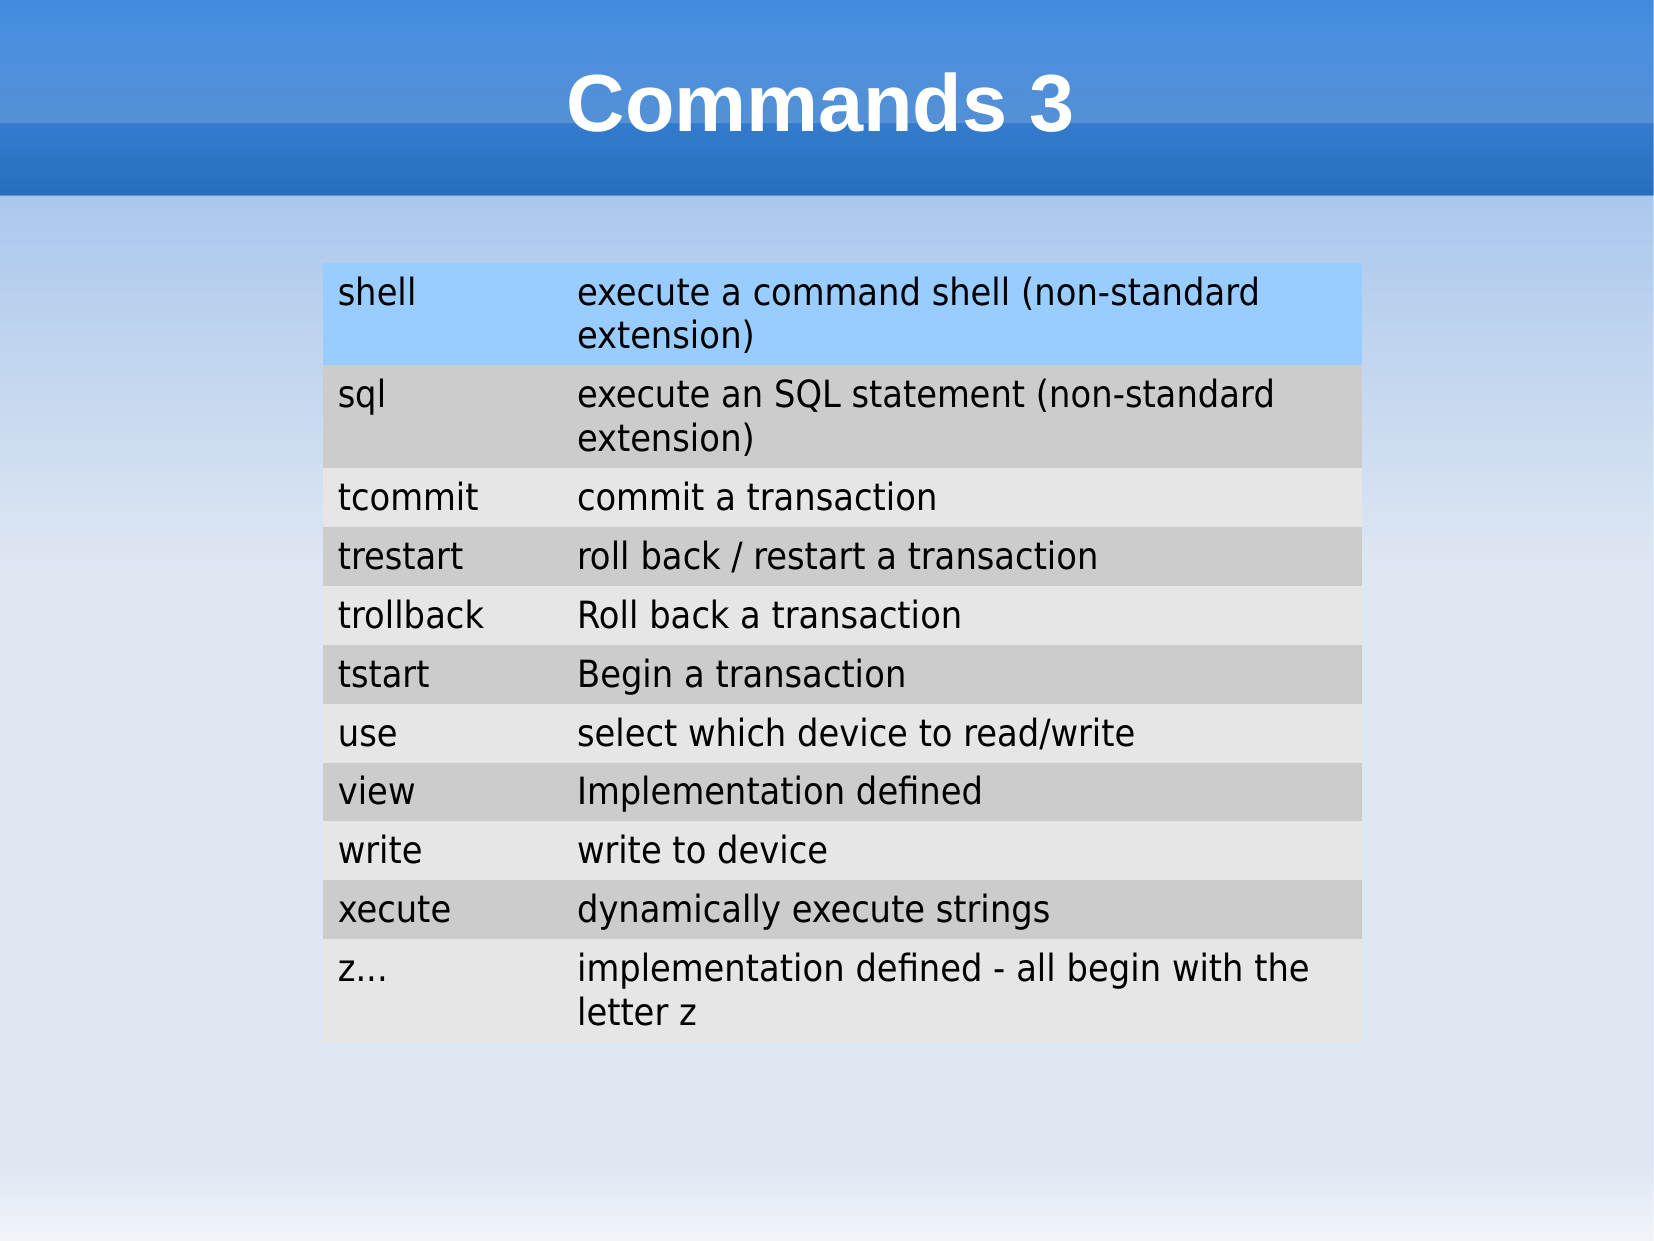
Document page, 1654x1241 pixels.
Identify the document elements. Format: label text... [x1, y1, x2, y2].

title Commands 3 [76, 0, 1565, 208]
table_cell implementation defined - all begin with the letter z [562, 939, 1362, 1042]
table_cell dynamically execute strings [562, 880, 1362, 939]
table_cell write [323, 821, 562, 880]
table_header shell [323, 263, 562, 365]
table_cell trollback [323, 586, 562, 645]
table_cell sql [323, 365, 562, 468]
table_cell tstart [323, 645, 562, 704]
table_cell roll back / restart a transaction [562, 527, 1362, 586]
table_cell z... [323, 939, 562, 1042]
table_header execute a command shell (non-standard extension) [562, 263, 1362, 365]
table_cell xecute [323, 880, 562, 939]
table_cell view [323, 763, 562, 821]
table_cell trestart [323, 527, 562, 586]
table_cell use [323, 704, 562, 763]
table_cell select which device to read/write [562, 704, 1362, 763]
table_cell execute an SQL statement (non-standard extension) [562, 365, 1362, 468]
table_cell commit a transaction [562, 468, 1362, 527]
table_cell write to device [562, 821, 1362, 880]
table_cell Implementation defined [562, 763, 1362, 821]
picture [0, 0, 1654, 1241]
table_cell Roll back a transaction [562, 586, 1362, 645]
table_cell Begin a transaction [562, 645, 1362, 704]
table_cell tcommit [323, 468, 562, 527]
